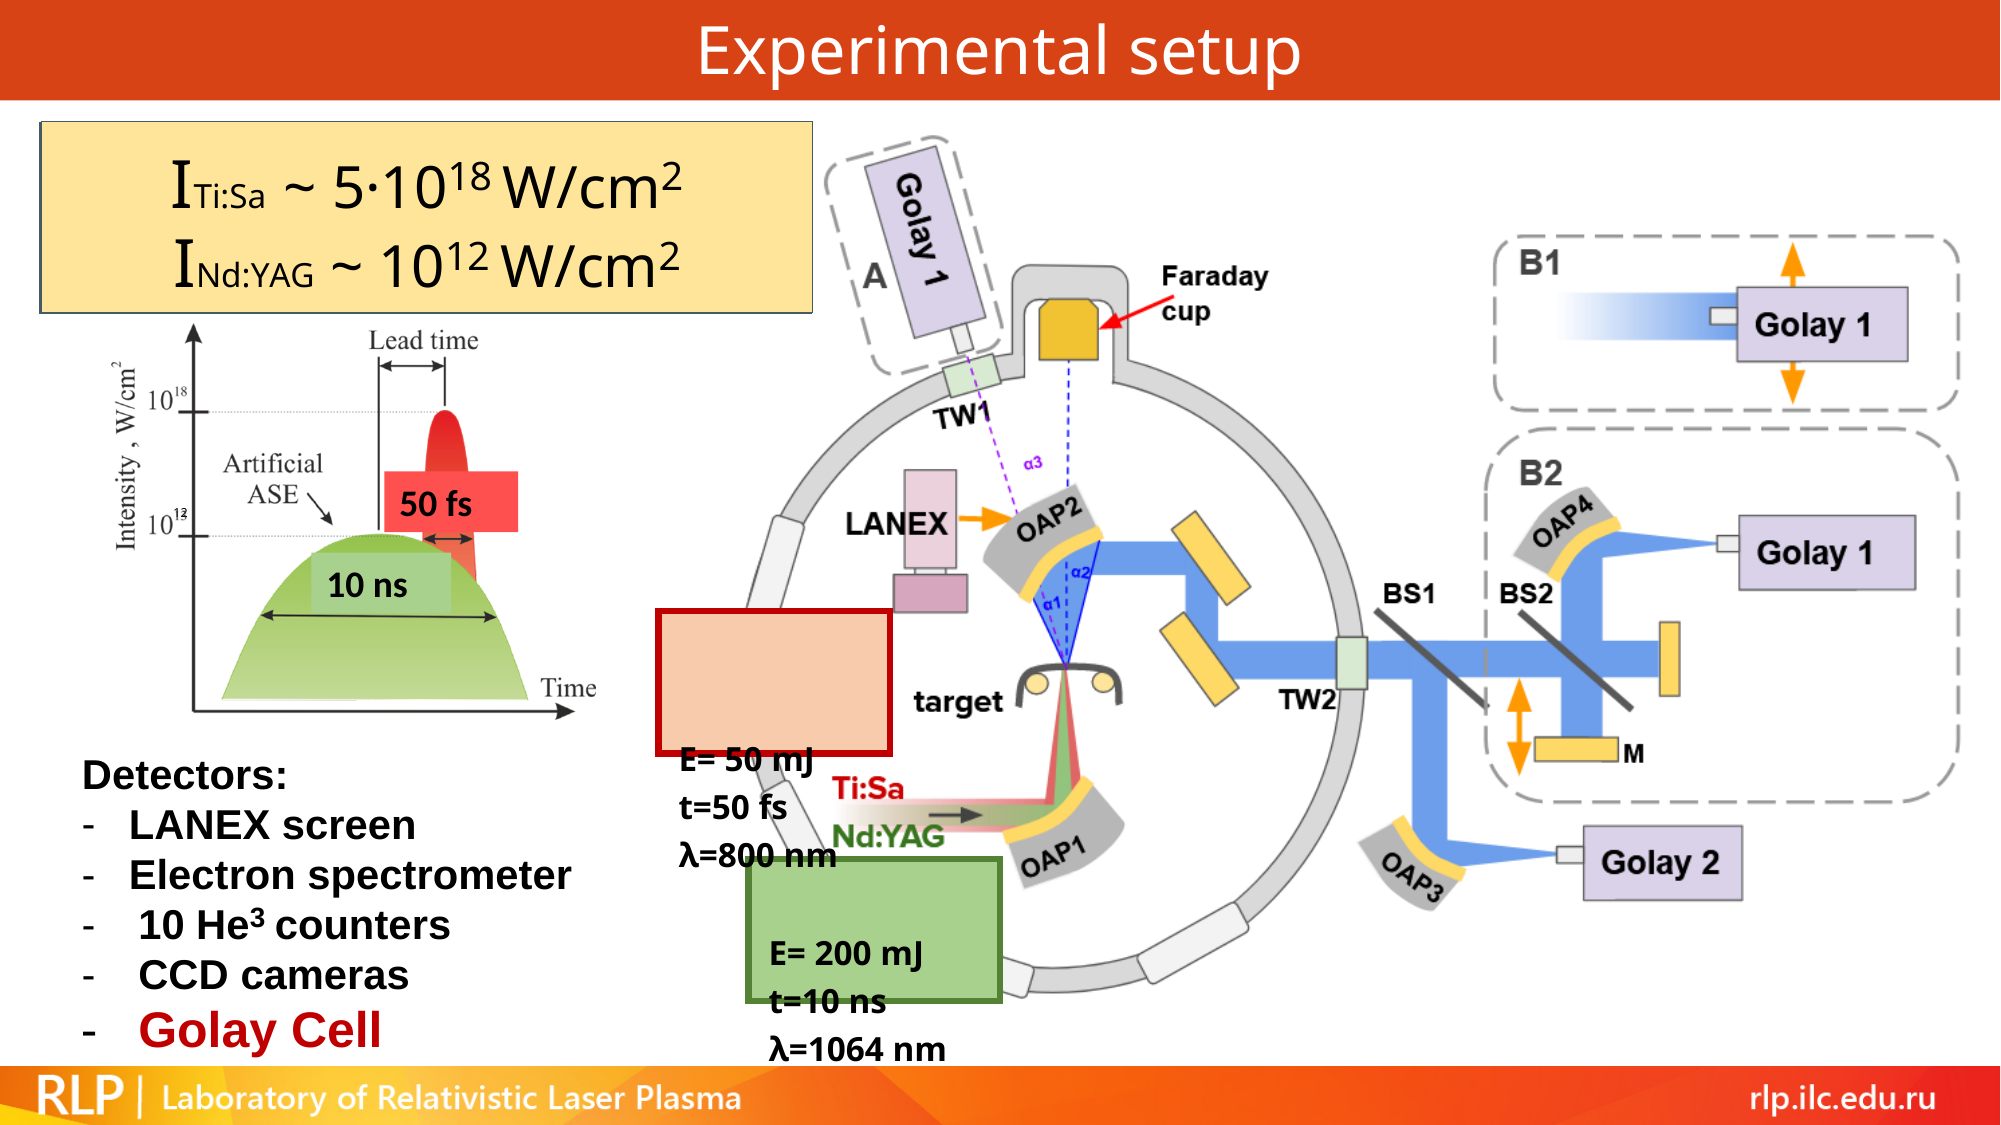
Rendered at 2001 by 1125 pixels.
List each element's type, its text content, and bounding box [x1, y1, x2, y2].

text_box 50 fs [384, 471, 519, 533]
picture [670, 122, 1996, 1007]
text_box ITi:Sa ~ 5·1018 W/cm2 INd:YAG ~ 1012 W/cm2 [41, 121, 813, 313]
text_box E= 50 mJ t=50 fs λ=800 nm [658, 611, 891, 754]
text_box Detectors: LANEX screen Electron spectrometer 10 He3 counters CCD cameras Golay Cell [66, 740, 959, 1066]
picture [0, 1066, 2000, 1125]
picture [111, 323, 596, 720]
text_box Experimental setup [0, 0, 2000, 101]
text_box 10 ns [311, 552, 452, 614]
text_box E= 200 mJ t=10 ns λ=1064 nm [748, 858, 1000, 1002]
